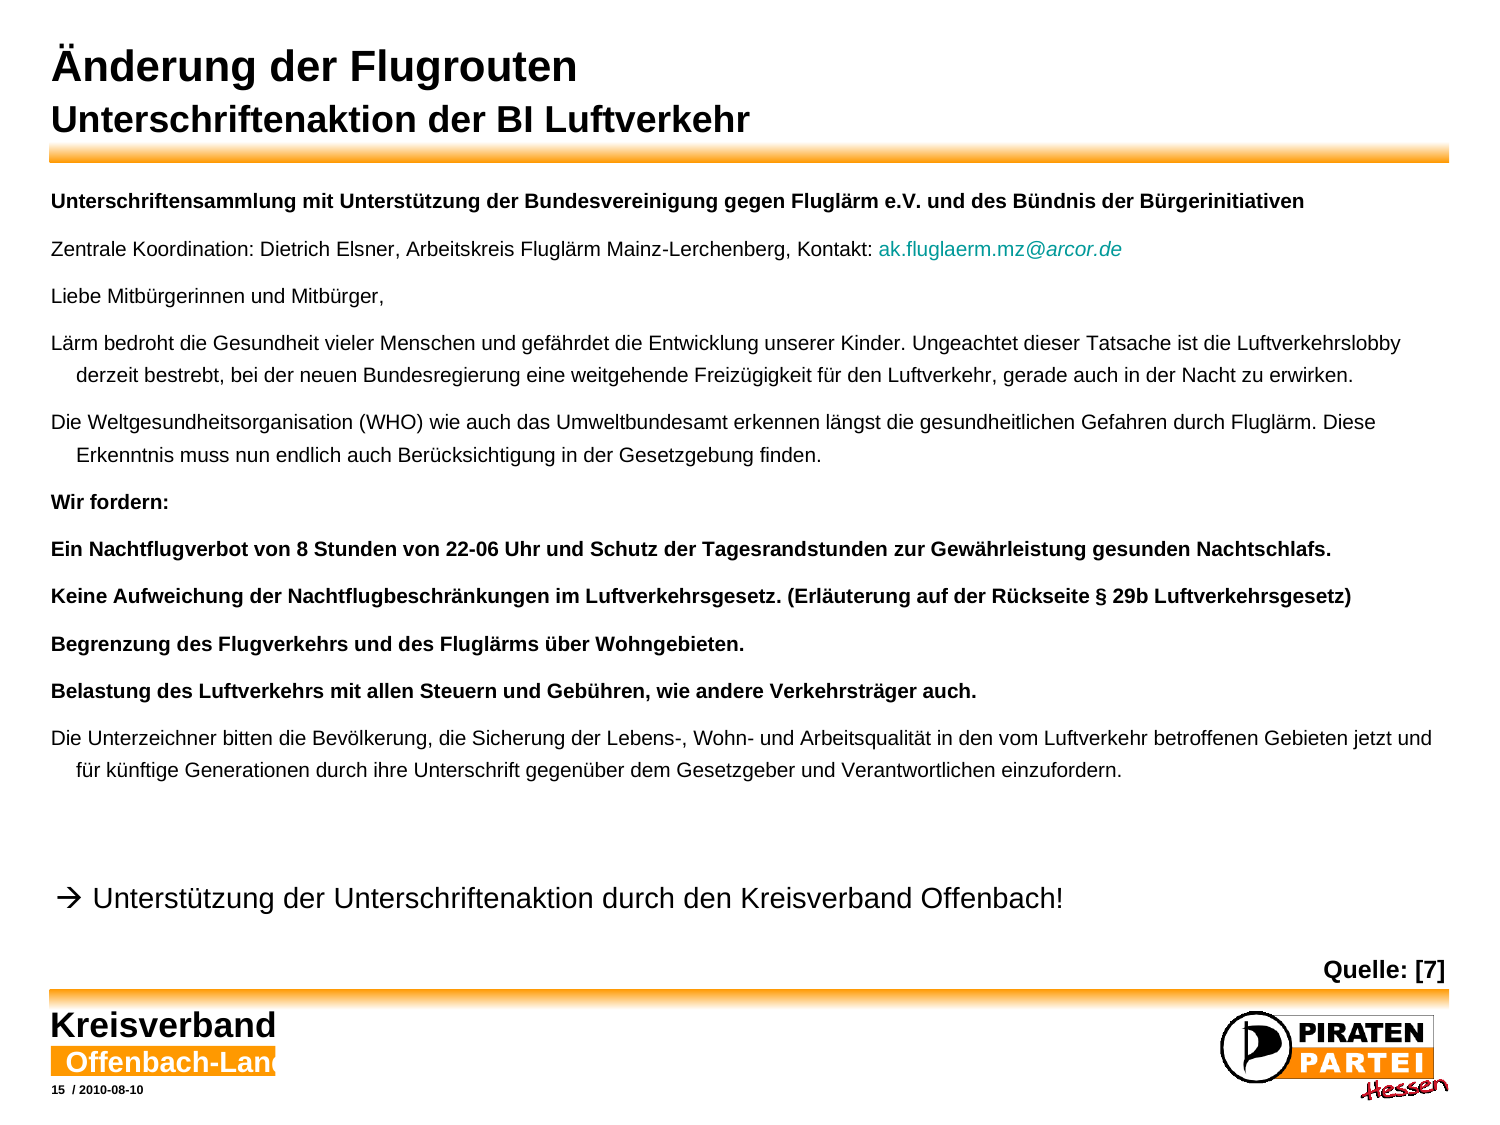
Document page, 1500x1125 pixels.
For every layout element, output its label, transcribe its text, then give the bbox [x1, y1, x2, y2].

text_box  Unterstützung der Unterschriftenaktion durch den Kreisverband Offenbach! [40, 871, 1081, 923]
title Änderung der Flugrouten Unterschriftenaktion der BI Luftverkehr [50, 36, 1450, 141]
list Unterschriftensammlung mit Unterstützung der Bundesvereinigung gegen Fluglärm e.V. und des Bündnis der Bürgerinitiativen Zentrale Koordination: Dietrich Elsner, Arbeitskreis Fluglärm Mainz-Lerchenberg, Kontakt: ak.fluglaerm.mz@arcor.de Liebe Mitbürgerinnen und Mitbürger, Lärm bedroht die Gesundheit vieler Menschen und gefährdet die Entwicklung unserer Kinder. Ungeachtet dieser Tatsache ist die Luftverkehrslobby derzeit bestrebt, bei der neuen Bundesregierung eine weitgehende Freizügigkeit für den Luftverkehr, gerade auch in der Nacht zu erwirken. Die Weltgesundheitsorganisation (WHO) wie auch das Umweltbundesamt erkennen längst die gesundheitlichen Gefahren durch Fluglärm. Diese Erkenntnis muss nun endlich auch Berücksichtigung in der Gesetzgebung finden. Wir fordern: Ein Nachtflugverbot von 8 Stunden von 22-06 Uhr und Schutz der Tagesrandstunden zur Gewährleistung gesunden Nachtschlafs. Keine Aufweichung der Nachtflugbeschränkungen im Luftverkehrsgesetz. (Erläuterung auf der Rückseite § 29b Luftverkehrsgesetz) Begrenzung des Flugverkehrs und des Fluglärms über Wohngebieten. Belastung des Luftverkehrs mit allen Steuern und Gebühren, wie andere Verkehrsträger auch. Die Unterzeichner bitten die Bevölkerung, die Sicherung der Lebens-, Wohn- und Arbeitsqualität in den vom Luftverkehr betroffenen Gebieten jetzt und für künftige Generationen durch ihre Unterschrift gegenüber dem Gesetzgeber und Verantwortlichen einzufordern. [50, 180, 1450, 830]
text_box Quelle: [7] [1308, 945, 1461, 992]
